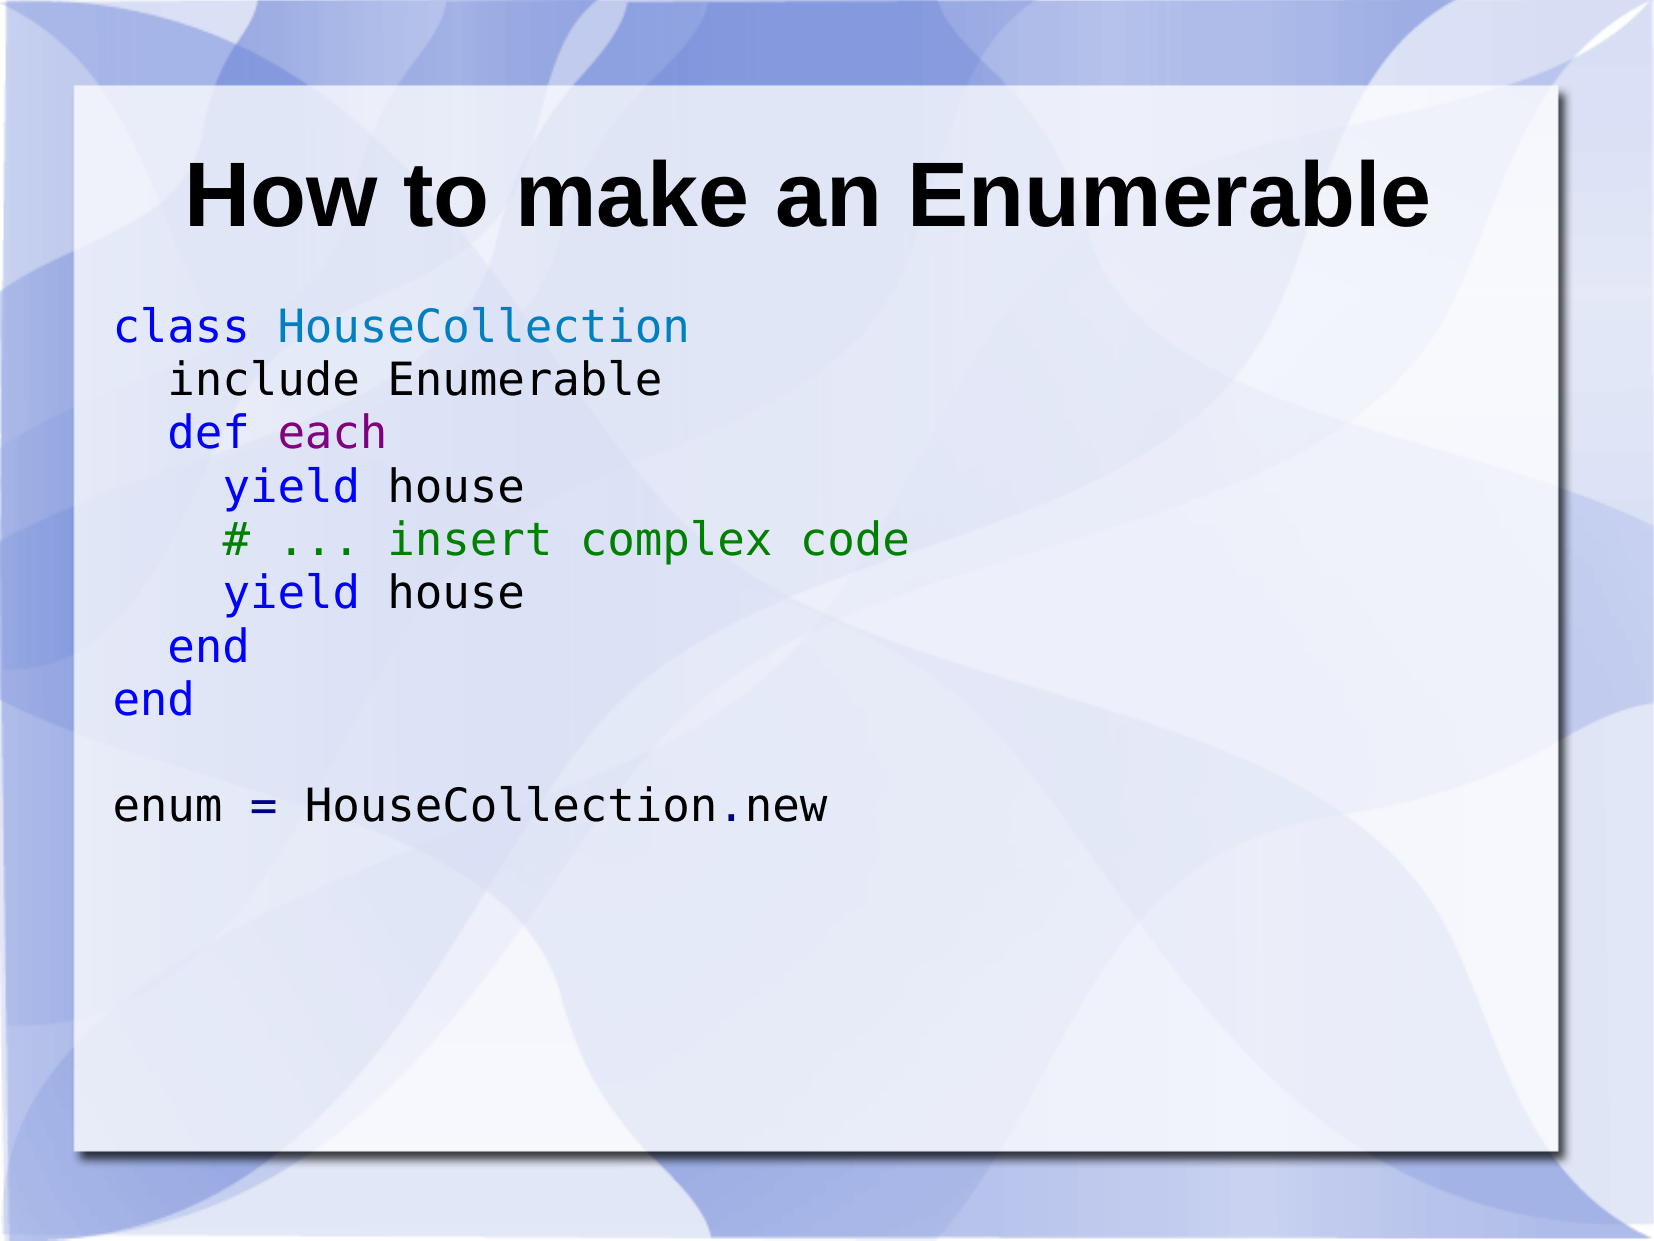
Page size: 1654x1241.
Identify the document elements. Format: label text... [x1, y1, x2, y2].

picture [0, 0, 1654, 1241]
text_box class HouseCollection include Enumerable def each yield house # ... insert complex code yield house end end enum = HouseCollection.new [112, 300, 1538, 833]
title How to make an Enumerable [82, 90, 1536, 298]
